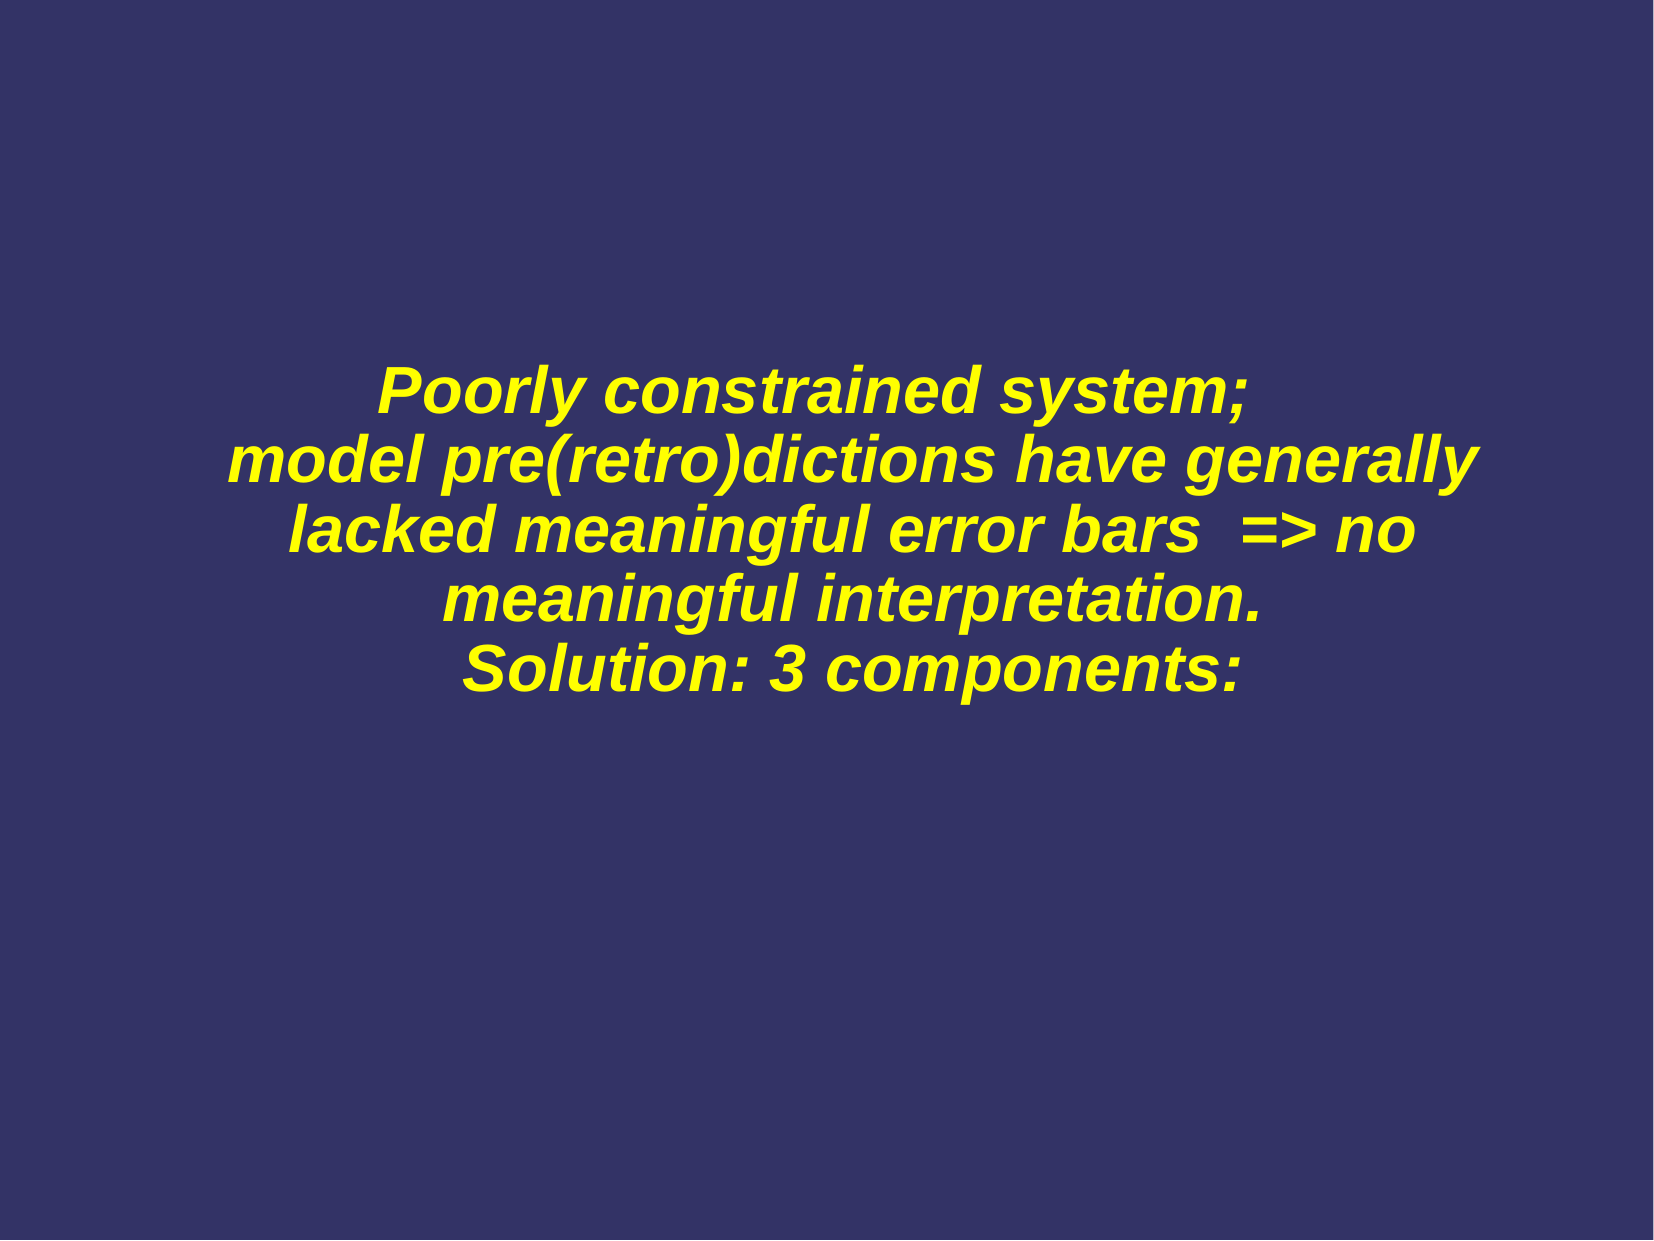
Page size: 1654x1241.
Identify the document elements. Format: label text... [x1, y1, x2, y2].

title Poorly constrained system; model pre(retro)dictions have generally lacked meaningful error bars => no meaningful interpretation. Solution: 3 components: [118, 294, 1531, 769]
